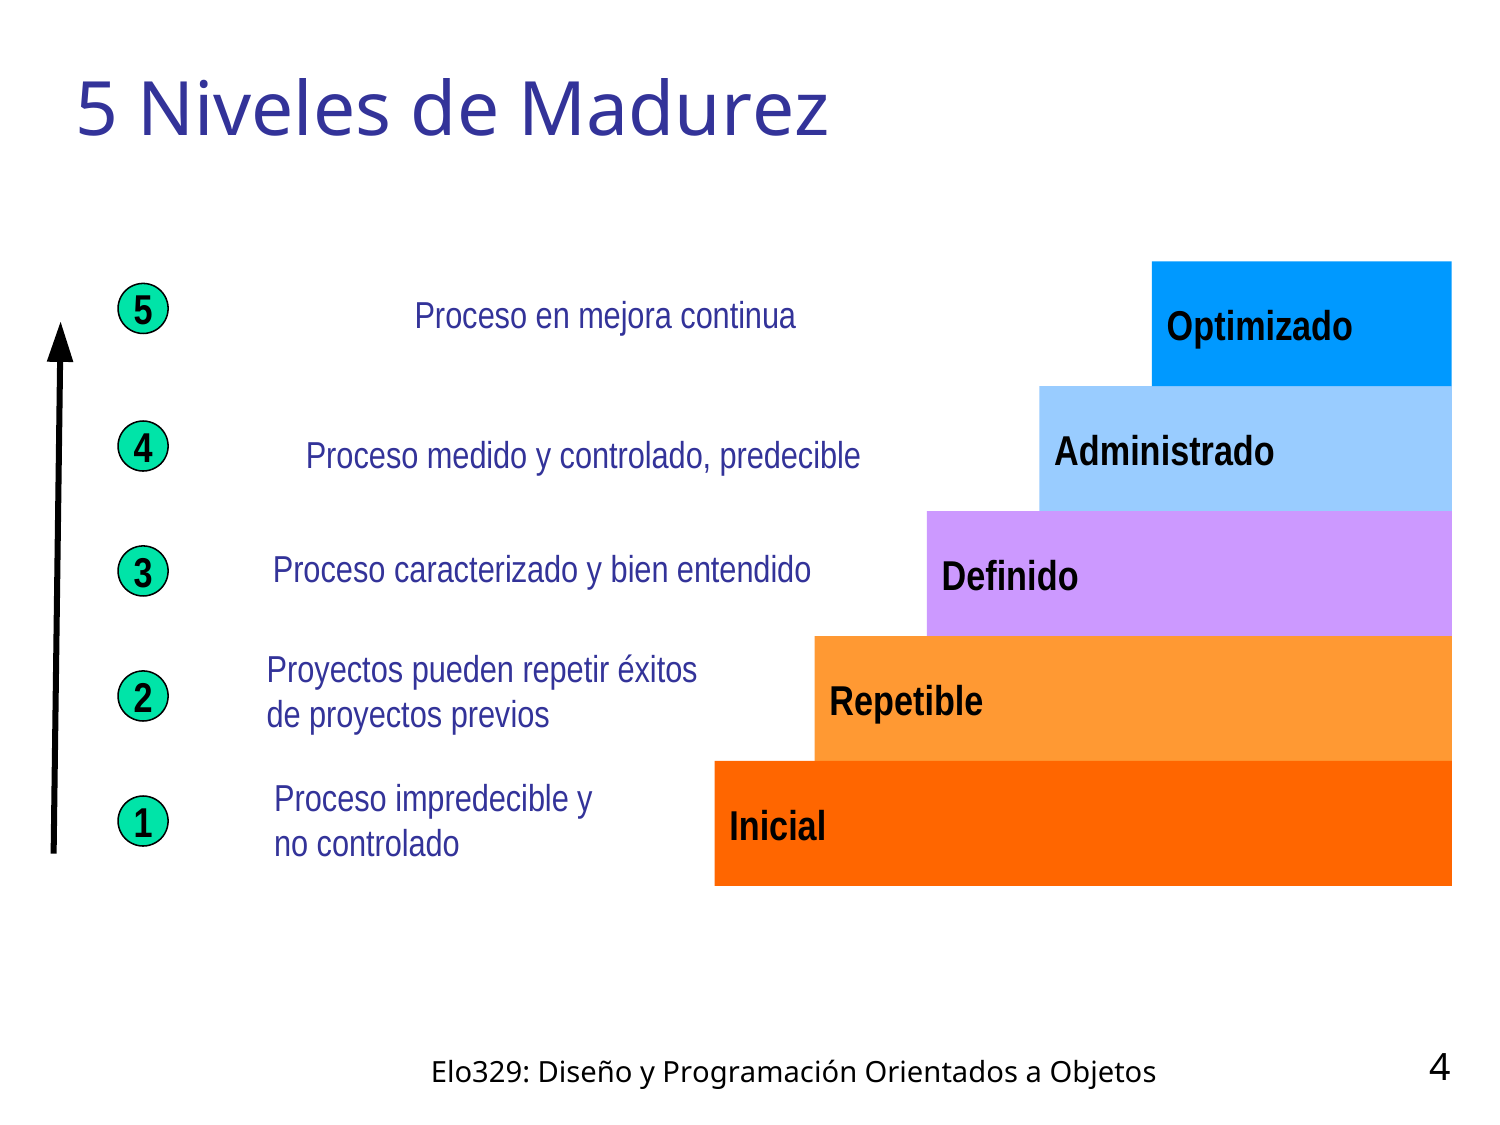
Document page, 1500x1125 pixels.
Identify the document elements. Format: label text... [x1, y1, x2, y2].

text_box Proyectos pueden repetir éxitos de proyectos previos [251, 637, 713, 744]
text_box 3 [118, 545, 169, 596]
text_box Proceso medido y controlado, predecible [291, 423, 876, 485]
text_box Proceso impredecible y no controlado [259, 765, 608, 872]
text_box 2 [118, 670, 169, 722]
text_box Definido [926, 511, 1452, 636]
text_box Proceso en mejora continua [399, 283, 812, 344]
text_box Repetible [814, 636, 1452, 760]
title 5 Niveles de Madurez [75, 17, 1449, 180]
text_box 1 [118, 796, 169, 847]
text_box 5 [118, 283, 169, 334]
text_box Inicial [714, 760, 1452, 886]
text_box Optimizado [1151, 261, 1452, 387]
text_box 4 [118, 421, 169, 472]
text_box Proceso caracterizado y bien entendido [258, 537, 827, 598]
text_box Administrado [1039, 386, 1452, 511]
